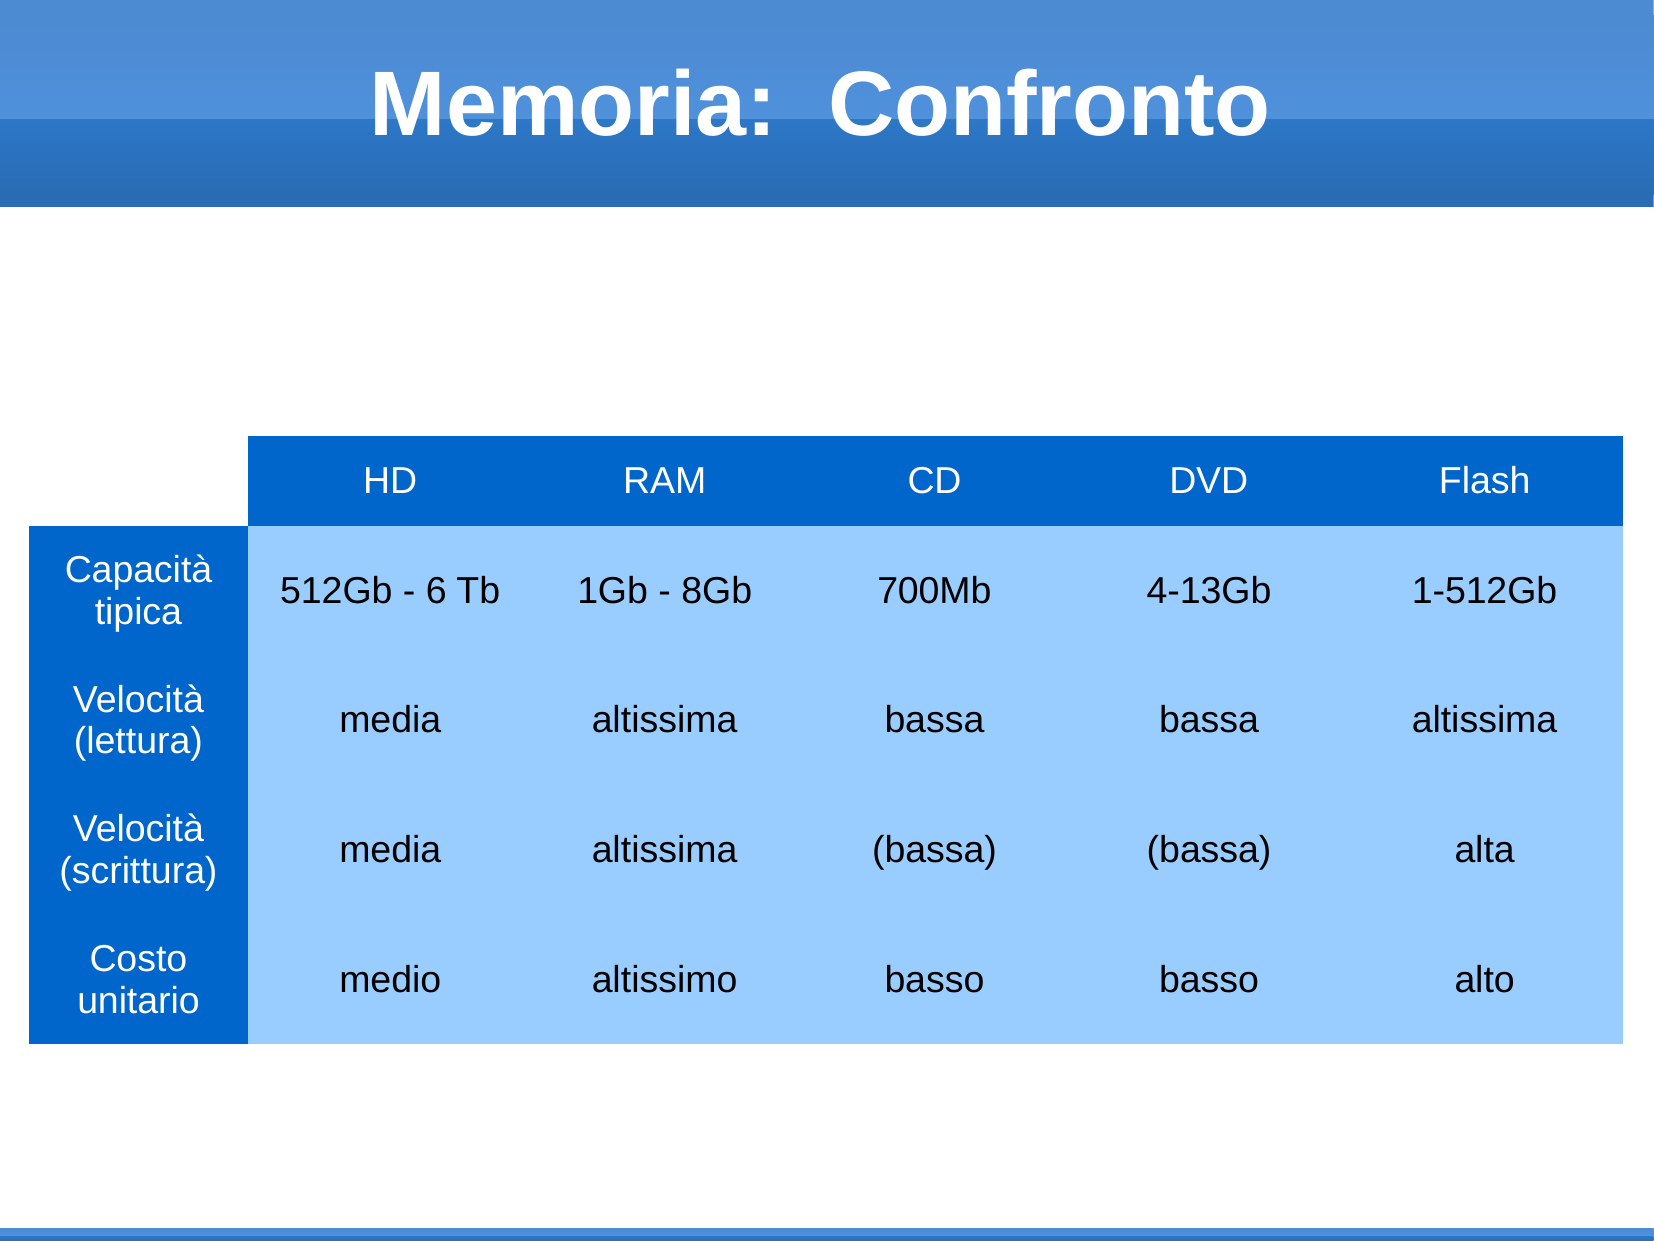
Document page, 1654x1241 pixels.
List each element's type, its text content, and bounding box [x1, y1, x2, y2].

table_cell altissimo [532, 914, 797, 1044]
table_cell 4-13Gb [1072, 526, 1346, 655]
table_cell basso [797, 914, 1072, 1044]
table_cell (bassa) [797, 785, 1072, 914]
table_header Flash [1346, 436, 1623, 526]
table_cell media [248, 655, 532, 785]
table_header HD [248, 436, 532, 526]
table_cell altissima [532, 655, 797, 785]
table_cell basso [1072, 914, 1346, 1044]
table_cell Costo unitario [29, 914, 248, 1044]
table_cell alta [1346, 785, 1623, 914]
table_cell altissima [1346, 655, 1623, 785]
table_header [29, 436, 248, 526]
table_cell altissima [532, 785, 797, 914]
title Memoria: Confronto [76, 0, 1565, 208]
table_header RAM [532, 436, 797, 526]
table_cell alto [1346, 914, 1623, 1044]
table_cell 1Gb - 8Gb [532, 526, 797, 655]
table_cell Capacità tipica [29, 526, 248, 655]
table_cell 700Mb [797, 526, 1072, 655]
table_cell bassa [1072, 655, 1346, 785]
table_cell 1-512Gb [1346, 526, 1623, 655]
table_cell media [248, 785, 532, 914]
table_cell medio [248, 914, 532, 1044]
table_header DVD [1072, 436, 1346, 526]
table_cell bassa [797, 655, 1072, 785]
table_cell Velocità (scrittura) [29, 785, 248, 914]
table_header CD [797, 436, 1072, 526]
table_cell Velocità (lettura) [29, 655, 248, 785]
table_cell 512Gb - 6 Tb [248, 526, 532, 655]
table_cell (bassa) [1072, 785, 1346, 914]
